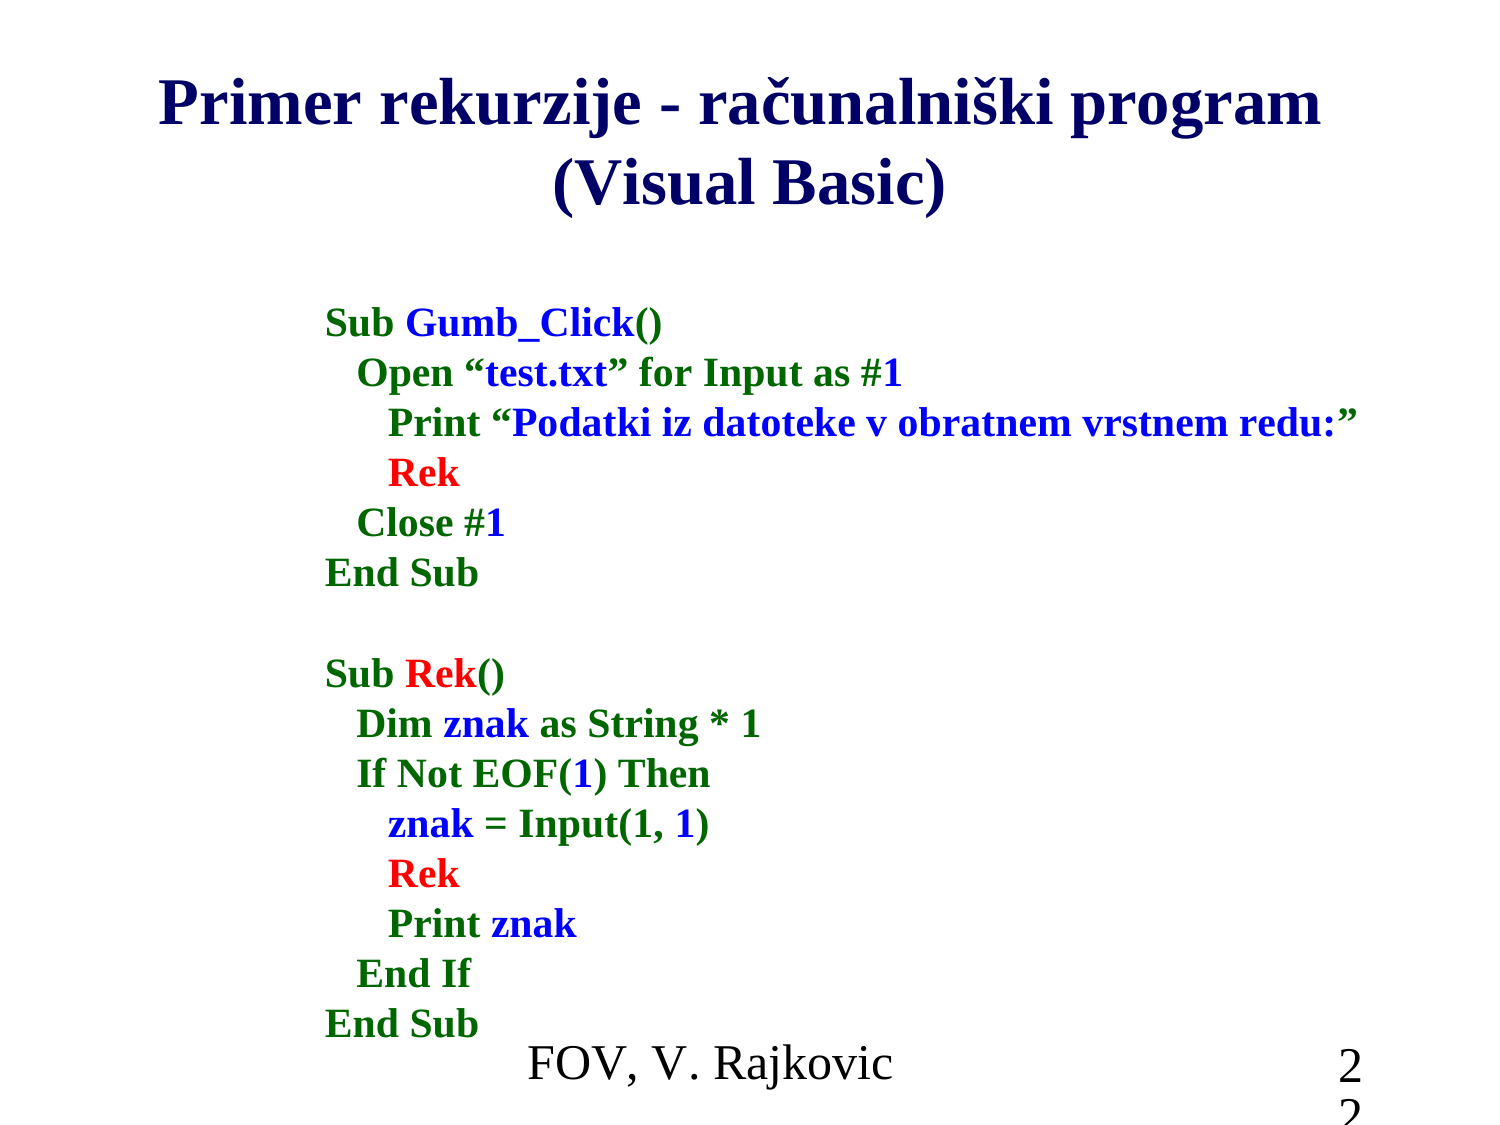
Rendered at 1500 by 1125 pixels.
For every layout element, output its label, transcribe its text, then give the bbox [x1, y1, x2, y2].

text_box Primer rekurzije - računalniški program (Visual Basic) [0, 49, 1500, 226]
text_box Sub Gumb_Click() Open “test.txt” for Input as #1 Print “Podatki iz datoteke v obratnem vrstnem redu:” Rek Close #1 End Sub Sub Rek() Dim znak as String * 1 If Not EOF(1) Then znak = Input(1, 1) Rek Print znak End If End Sub [310, 287, 1374, 1054]
